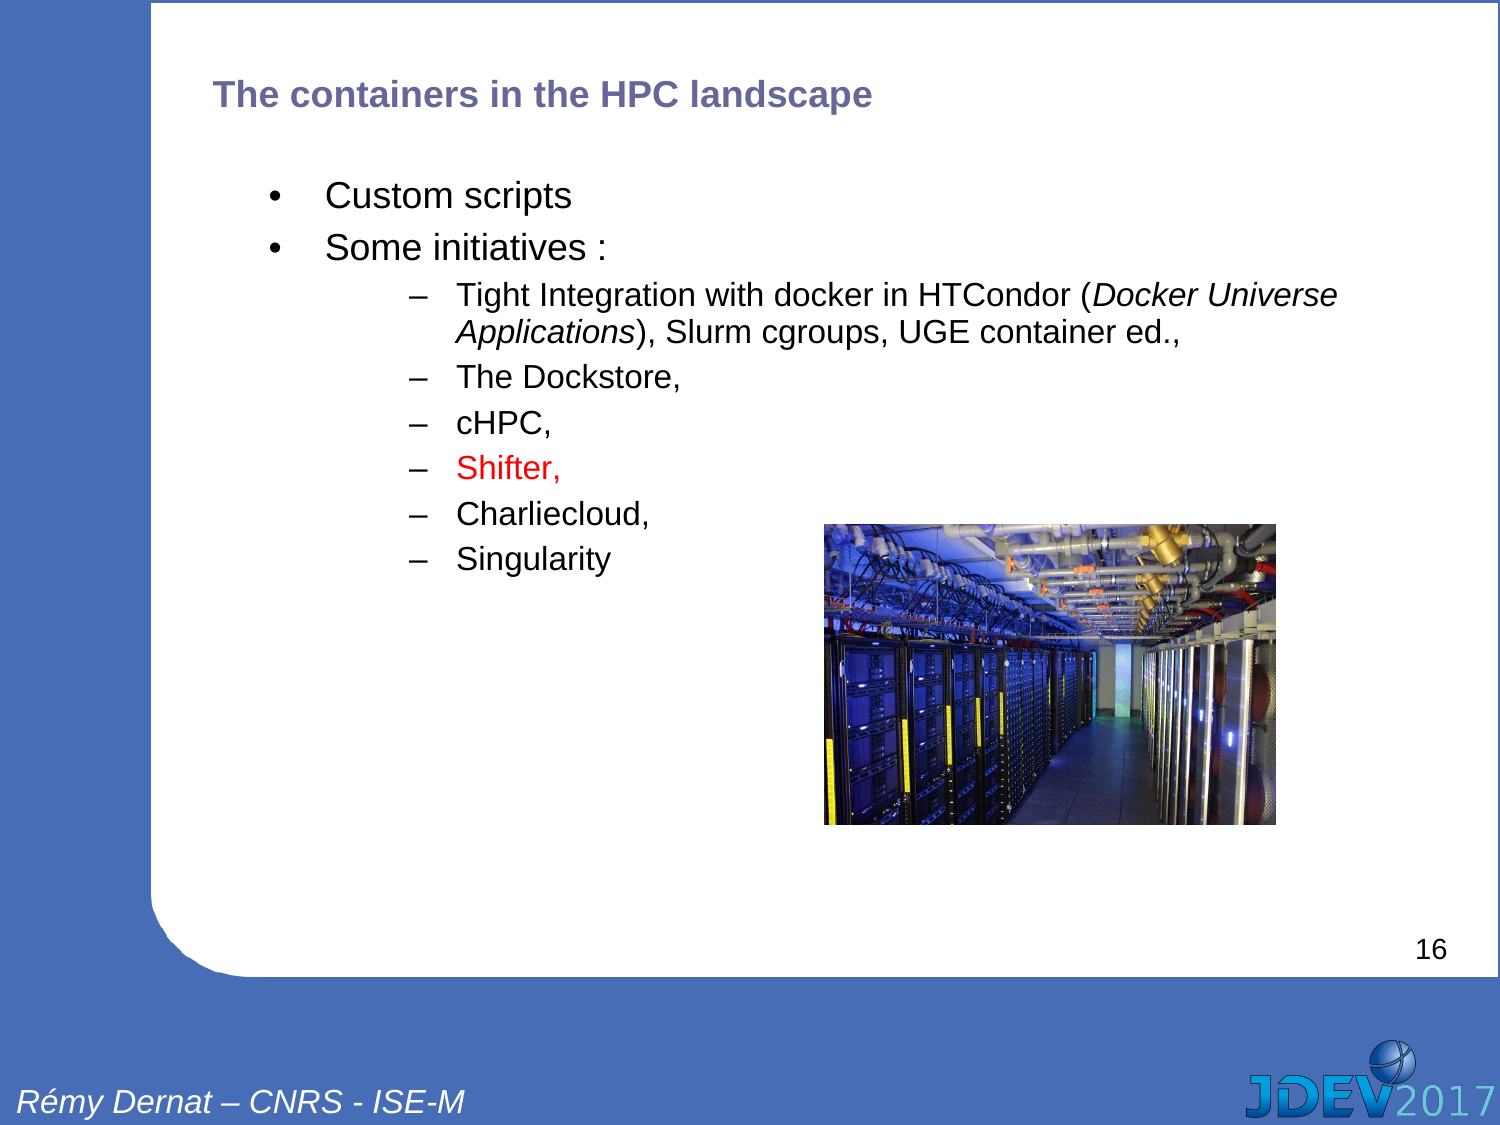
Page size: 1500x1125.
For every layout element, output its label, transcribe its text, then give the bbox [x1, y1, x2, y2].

text_box Rémy Dernat – CNRS - ISE-M [0, 1075, 488, 1125]
picture [0, 0, 1500, 1125]
list Custom scripts Some initiatives : Tight Integration with docker in HTCondor (Docker Universe Applications), Slurm cgroups, UGE container ed., The Dockstore, cHPC, Shifter, Charliecloud, Singularity [212, 174, 1448, 828]
title The containers in the HPC landscape [212, 24, 1447, 164]
